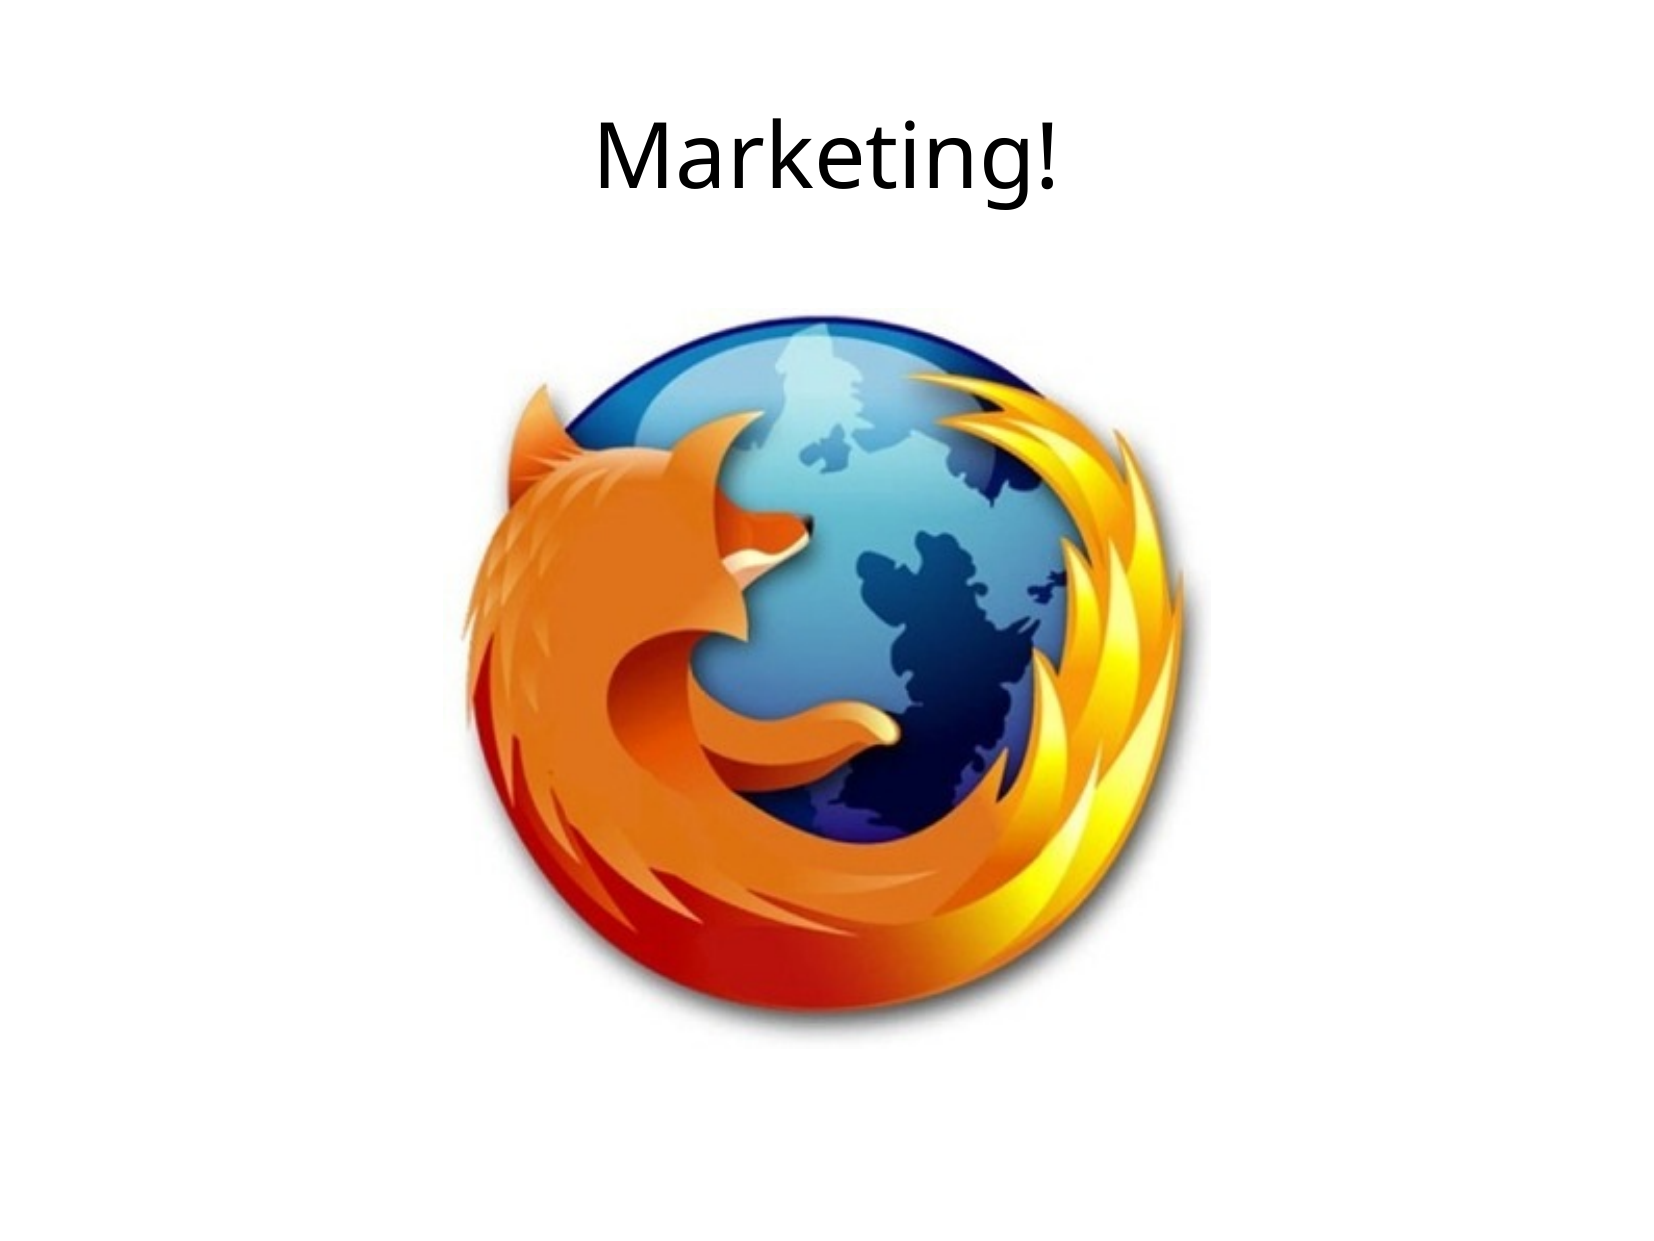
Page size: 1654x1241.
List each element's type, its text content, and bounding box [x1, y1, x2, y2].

picture [443, 308, 1211, 1049]
title Marketing! [82, 49, 1571, 257]
